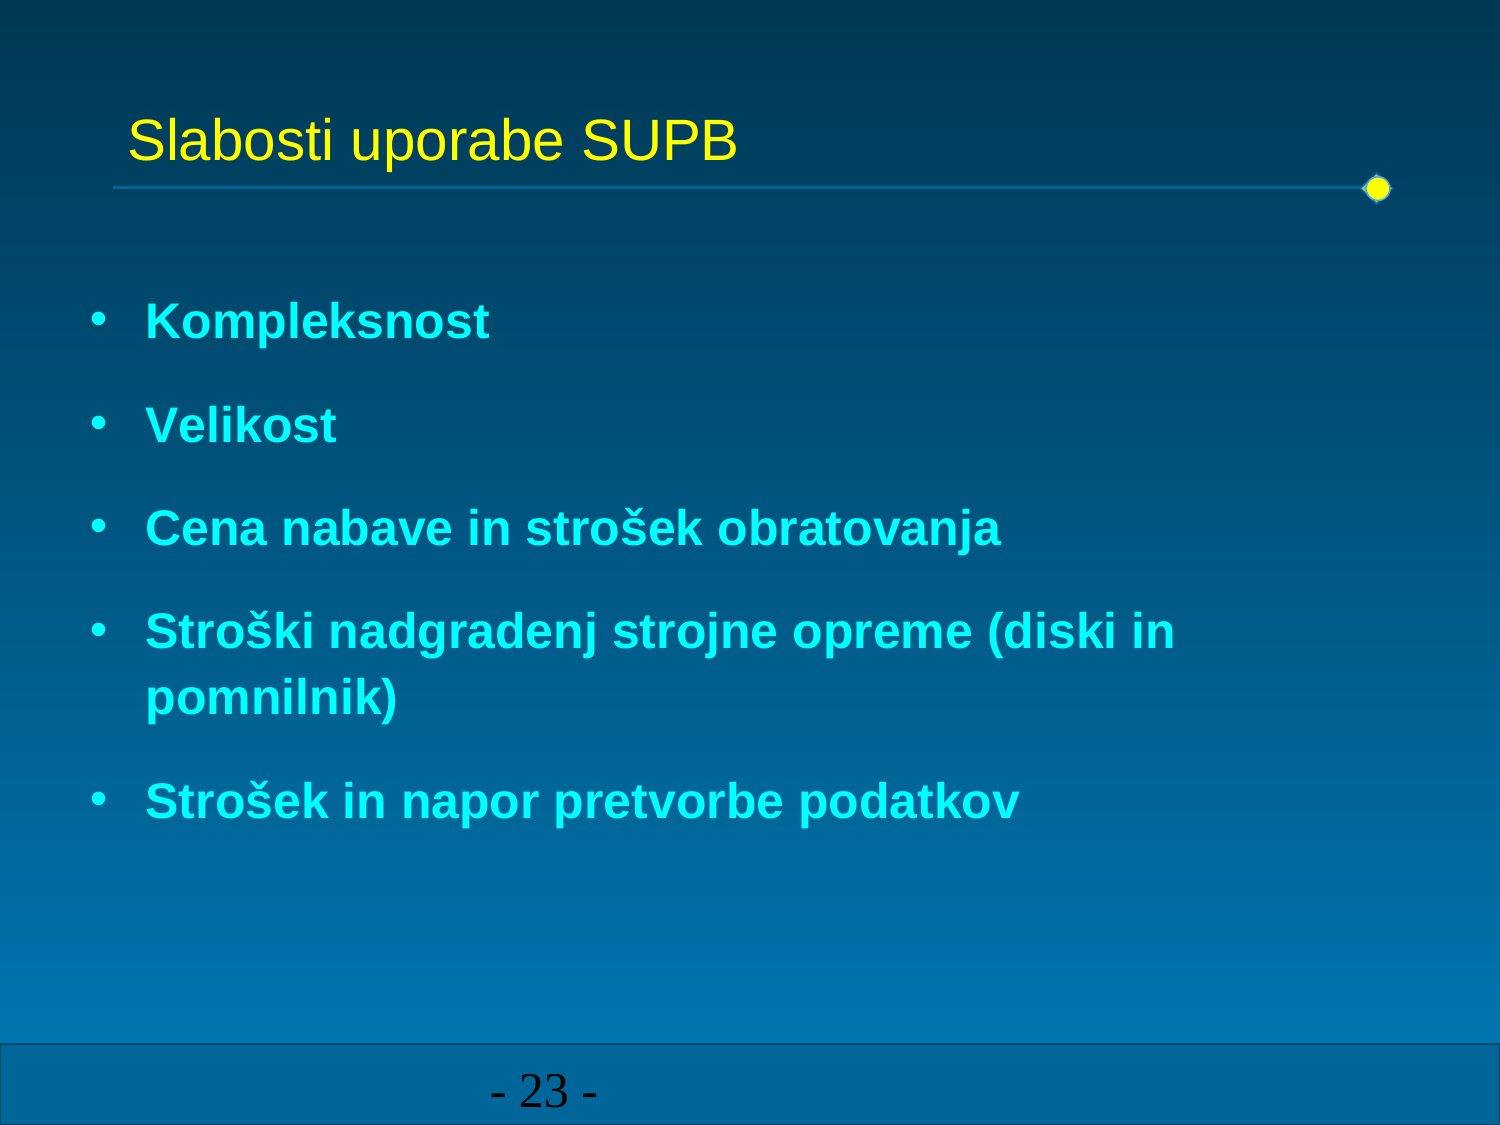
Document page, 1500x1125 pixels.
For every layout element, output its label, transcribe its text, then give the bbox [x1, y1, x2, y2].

list Kompleksnost Velikost Cena nabave in strošek obratovanja Stroški nadgradenj strojne opreme (diski in pomnilnik) Strošek in napor pretvorbe podatkov [74, 275, 1343, 951]
title Slabosti uporabe SUPB [112, 94, 1388, 181]
